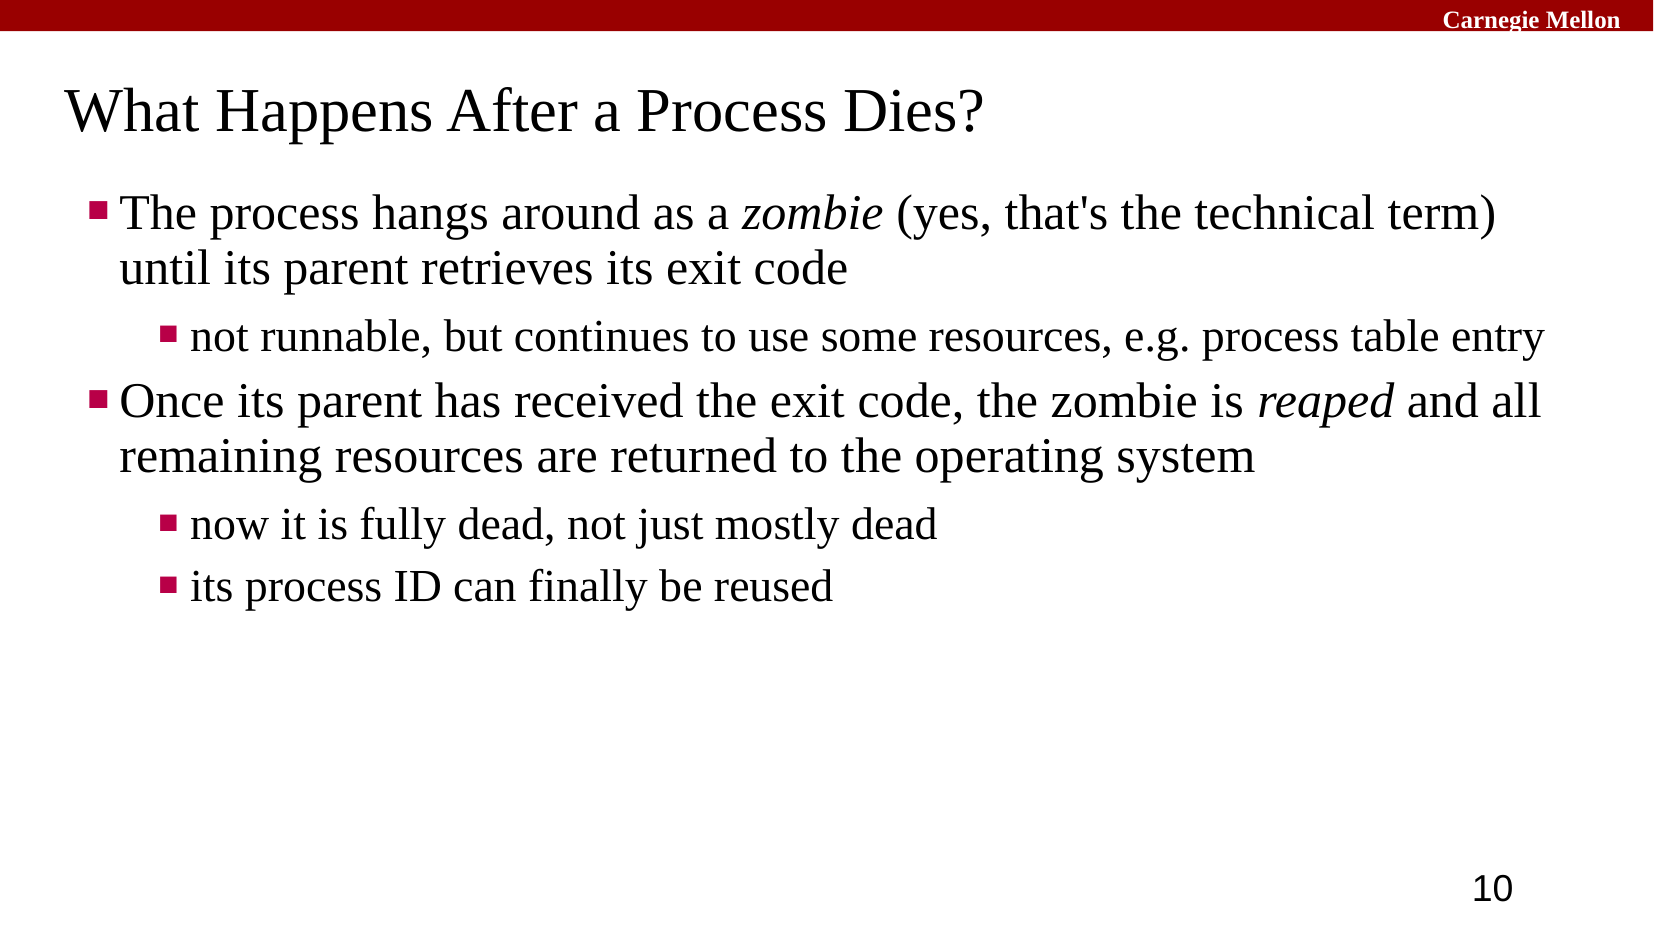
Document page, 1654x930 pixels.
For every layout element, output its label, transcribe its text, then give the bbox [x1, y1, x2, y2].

title What Happens After a Process Dies? [64, 58, 1576, 163]
list The process hangs around as a zombie (yes, that's the technical term) until its parent retrieves its exit code not runnable, but continues to use some resources, e.g. process table entry Once its parent has received the exit code, the zombie is reaped and all remaining resources are returned to the operating system now it is fully dead, not just mostly dead its process ID can finally be reused [71, 184, 1576, 859]
